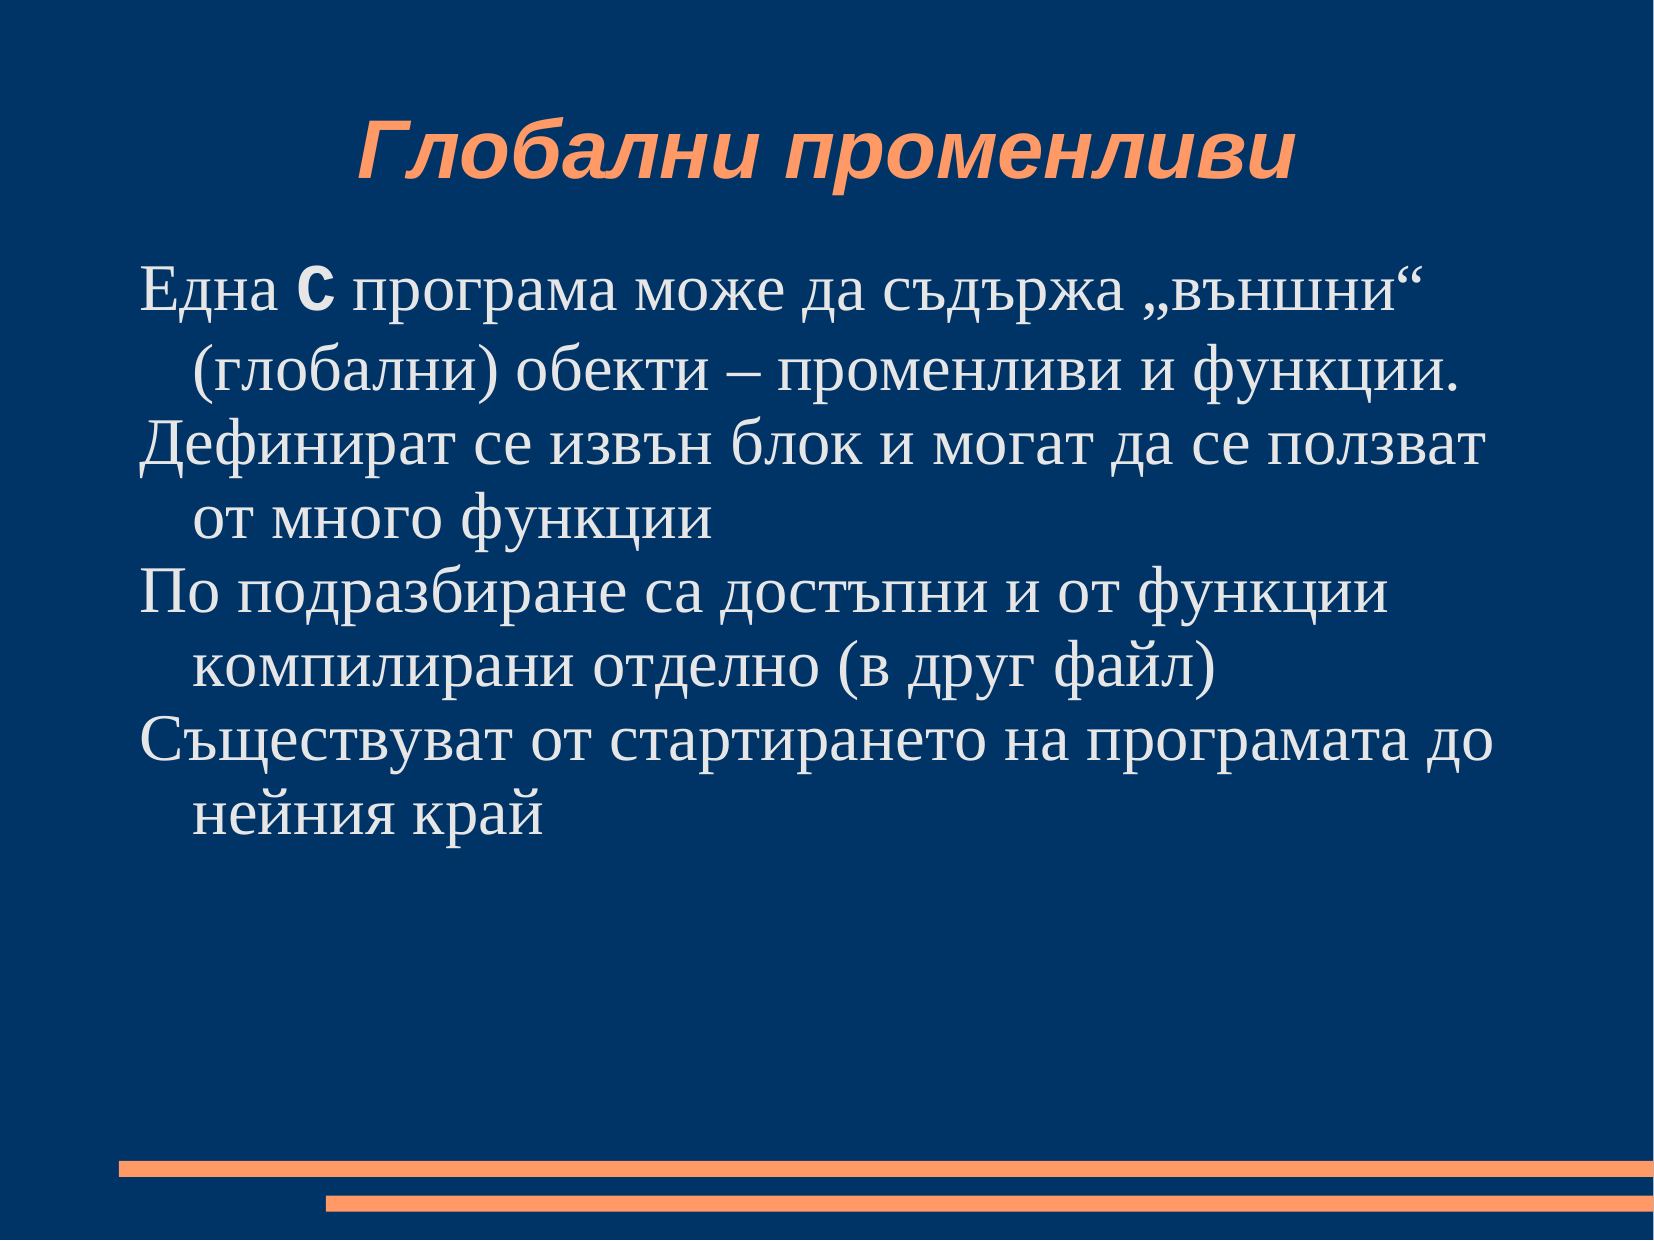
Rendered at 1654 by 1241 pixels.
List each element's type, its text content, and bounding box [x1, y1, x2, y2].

title Глобални променливи [121, 46, 1534, 251]
list Една C програма може да съдържа „външни“ (глобални) обекти – променливи и функции. Дефинират се извън блок и могат да се ползват от много функции По подразбиране са достъпни и от функции компилирани отделно (в друг файл) Съществуват от стартирането на програмата до нейния край [121, 251, 1561, 1047]
